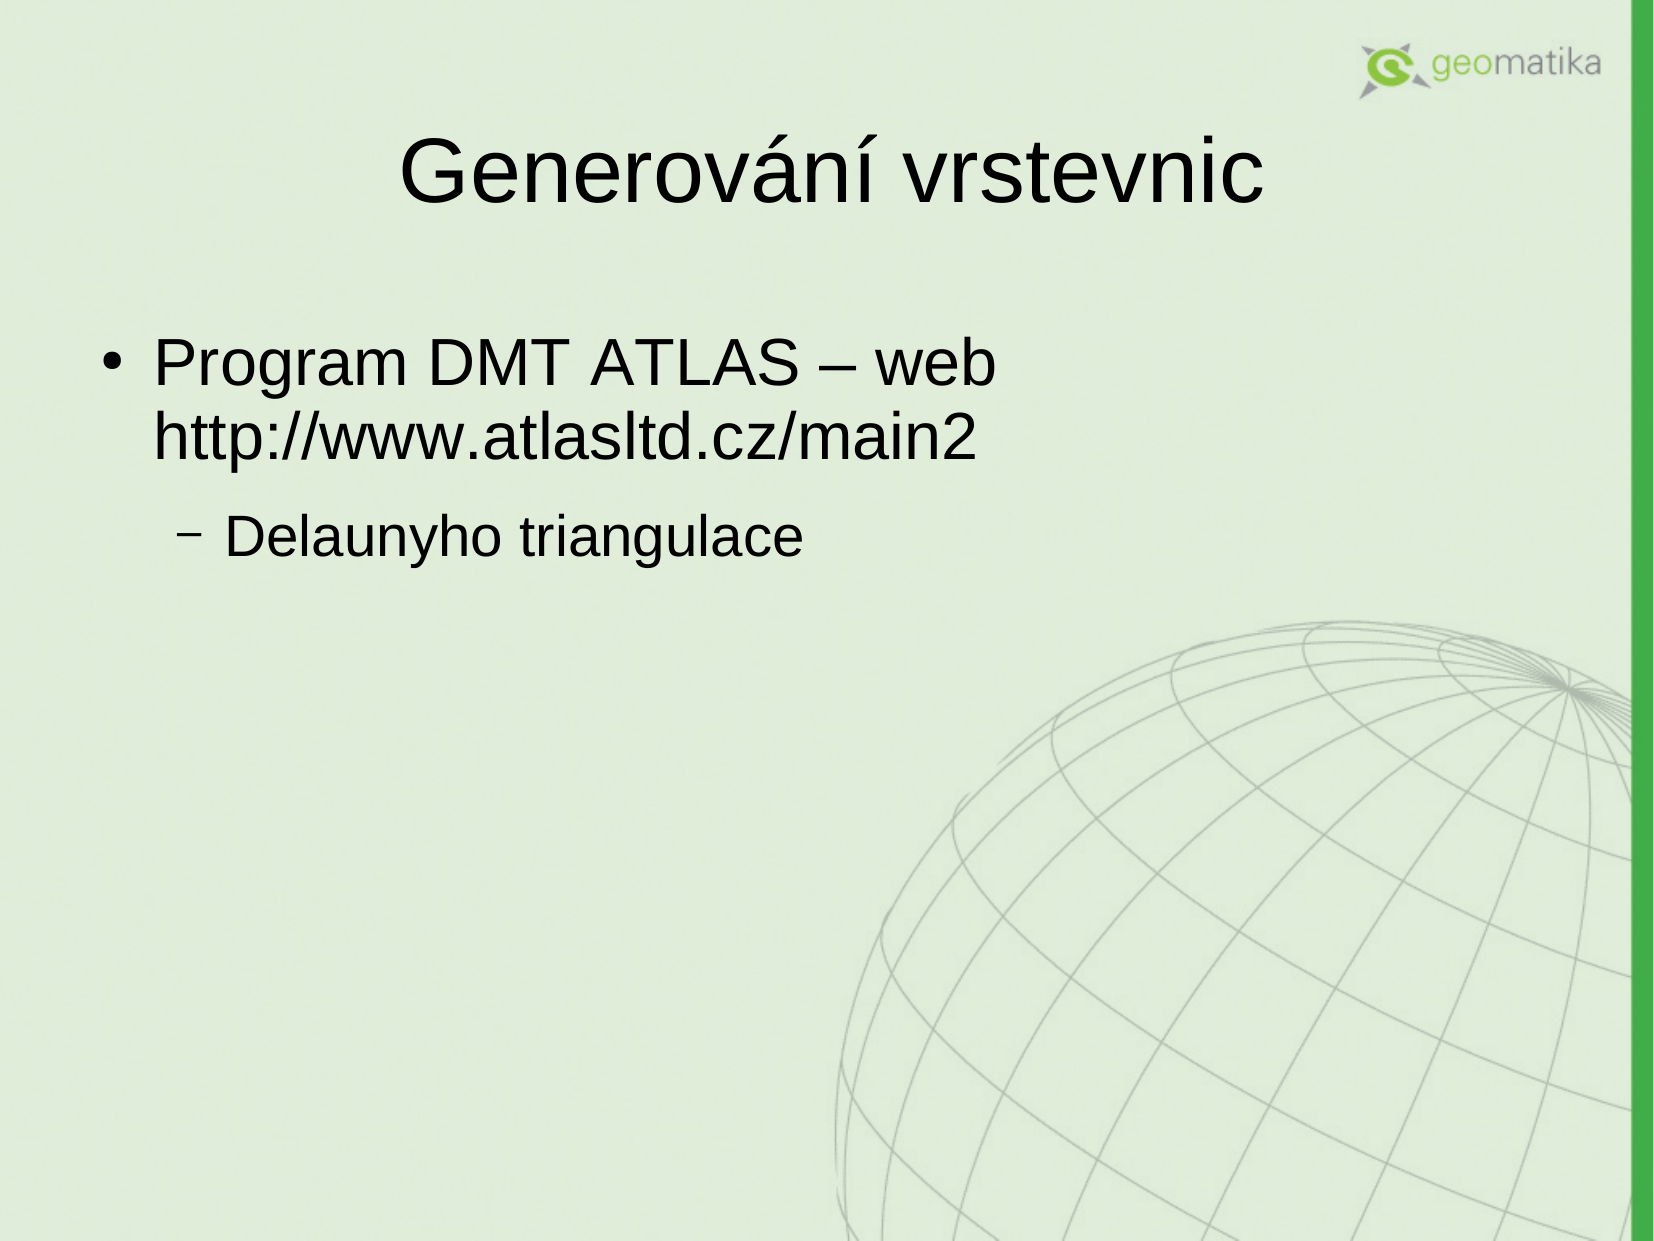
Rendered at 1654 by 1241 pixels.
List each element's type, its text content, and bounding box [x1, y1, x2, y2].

list Program DMT ATLAS – web http://www.atlasltd.cz/main2 Delaunyho triangulace [82, 324, 1571, 1109]
picture [0, 0, 1654, 1241]
title Generování vrstevnic [88, 118, 1577, 326]
